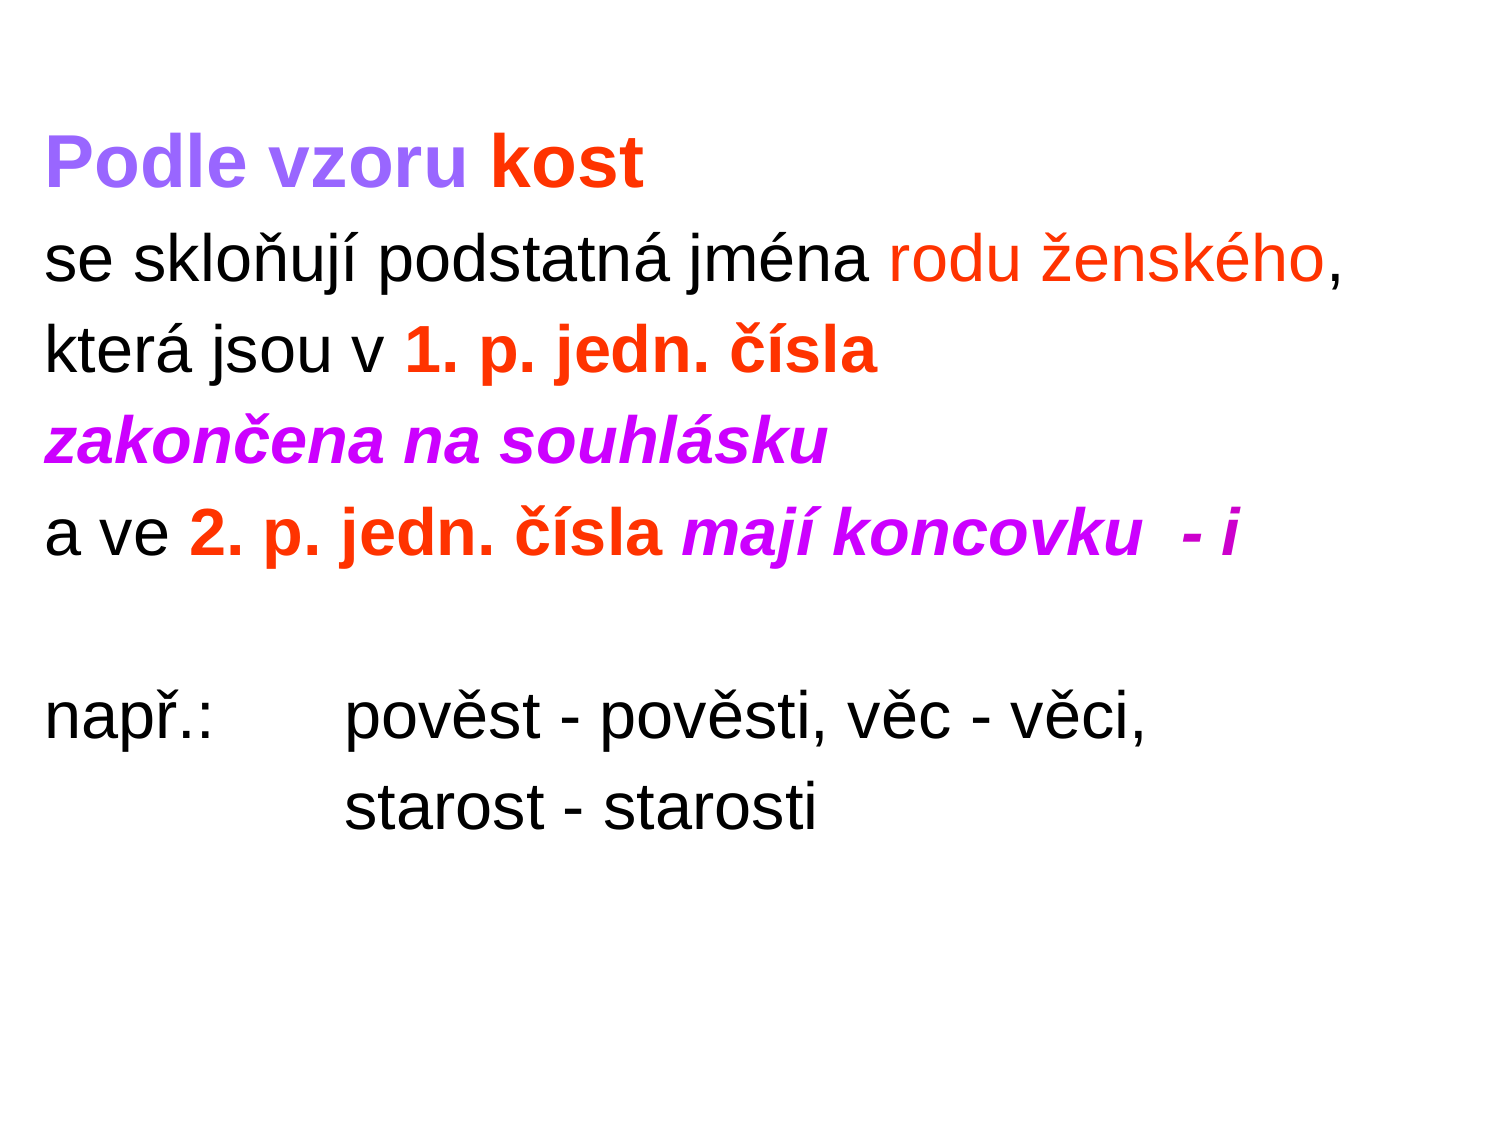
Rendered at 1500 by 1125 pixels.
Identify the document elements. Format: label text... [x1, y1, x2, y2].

list Podle vzoru kost se skloňují podstatná jména rodu ženského, která jsou v 1. p. jedn. čísla zakončena na souhlásku a ve 2. p. jedn. čísla mají koncovku - i např.: pověst - pověsti, věc - věci, starost - starosti [29, 112, 1500, 1006]
